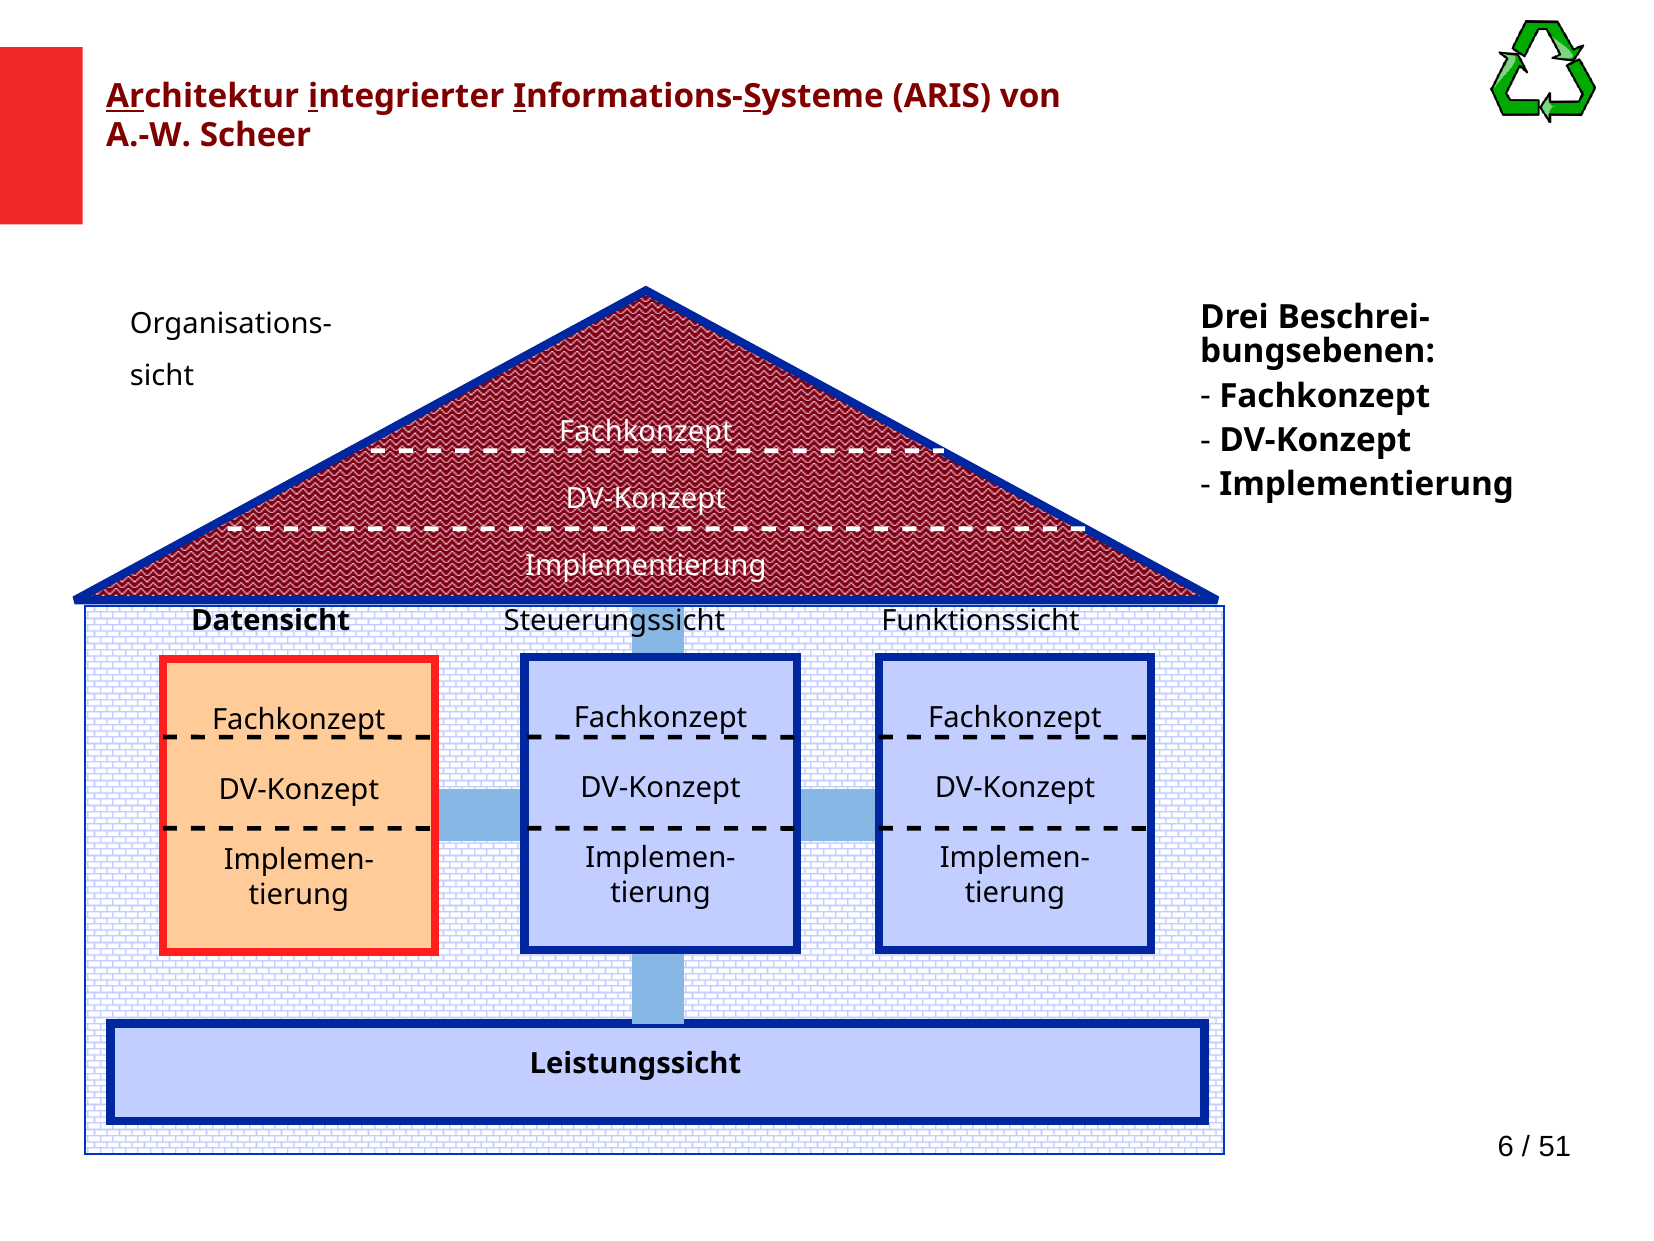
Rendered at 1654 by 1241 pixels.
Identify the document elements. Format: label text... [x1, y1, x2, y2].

text_box [85, 606, 1224, 1154]
text_box Organisations- sicht [110, 294, 352, 401]
text_box Fachkonzept DV-Konzept Implemen- tierung [163, 659, 435, 952]
text_box Fachkonzept DV-Konzept Implementierung [74, 290, 1218, 601]
text_box Datensicht [176, 594, 485, 644]
picture [1490, 20, 1596, 123]
title Architektur integrierter Informations-Systeme (ARIS) von A.-W. Scheer [106, 67, 1065, 154]
text_box Leistungssicht [514, 1037, 757, 1087]
text_box Fachkonzept DV-Konzept Implemen- tierung [879, 657, 1151, 950]
text_box Drei Beschrei-bungsebenen: Fachkonzept DV-Konzept Implementierung [1185, 294, 1654, 510]
text_box Steuerungssicht [488, 594, 827, 644]
text_box Fachkonzept DV-Konzept Implemen- tierung [524, 657, 797, 950]
text_box Funktionssicht [866, 594, 1175, 644]
